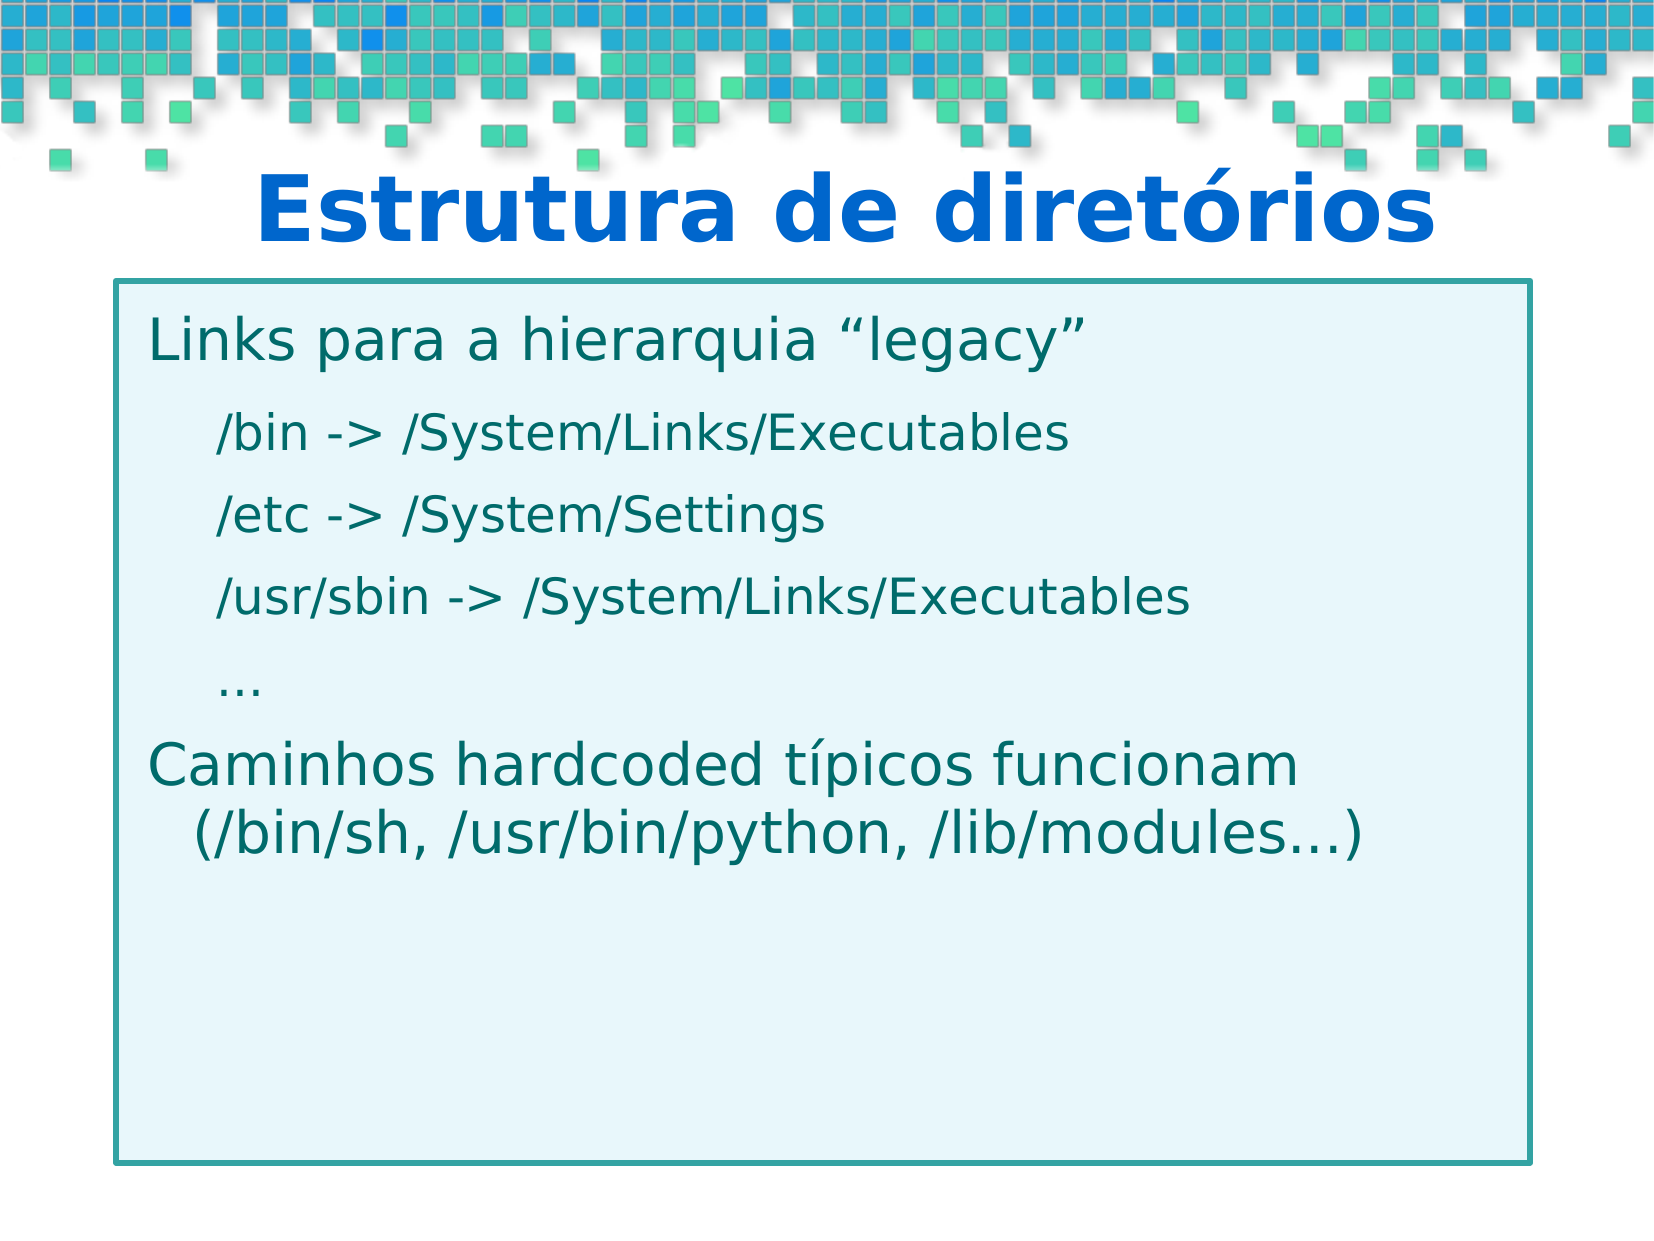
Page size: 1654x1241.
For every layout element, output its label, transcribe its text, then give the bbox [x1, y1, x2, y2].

title Estrutura de diretórios [112, 132, 1581, 287]
picture [0, 0, 1654, 185]
list Links para a hierarquia “legacy” /bin -> /System/Links/Executables /etc -> /System/Settings /usr/sbin -> /System/Links/Executables ... Caminhos hardcoded típicos funcionam (/bin/sh, /usr/bin/python, /lib/modules...) [121, 306, 1534, 1160]
